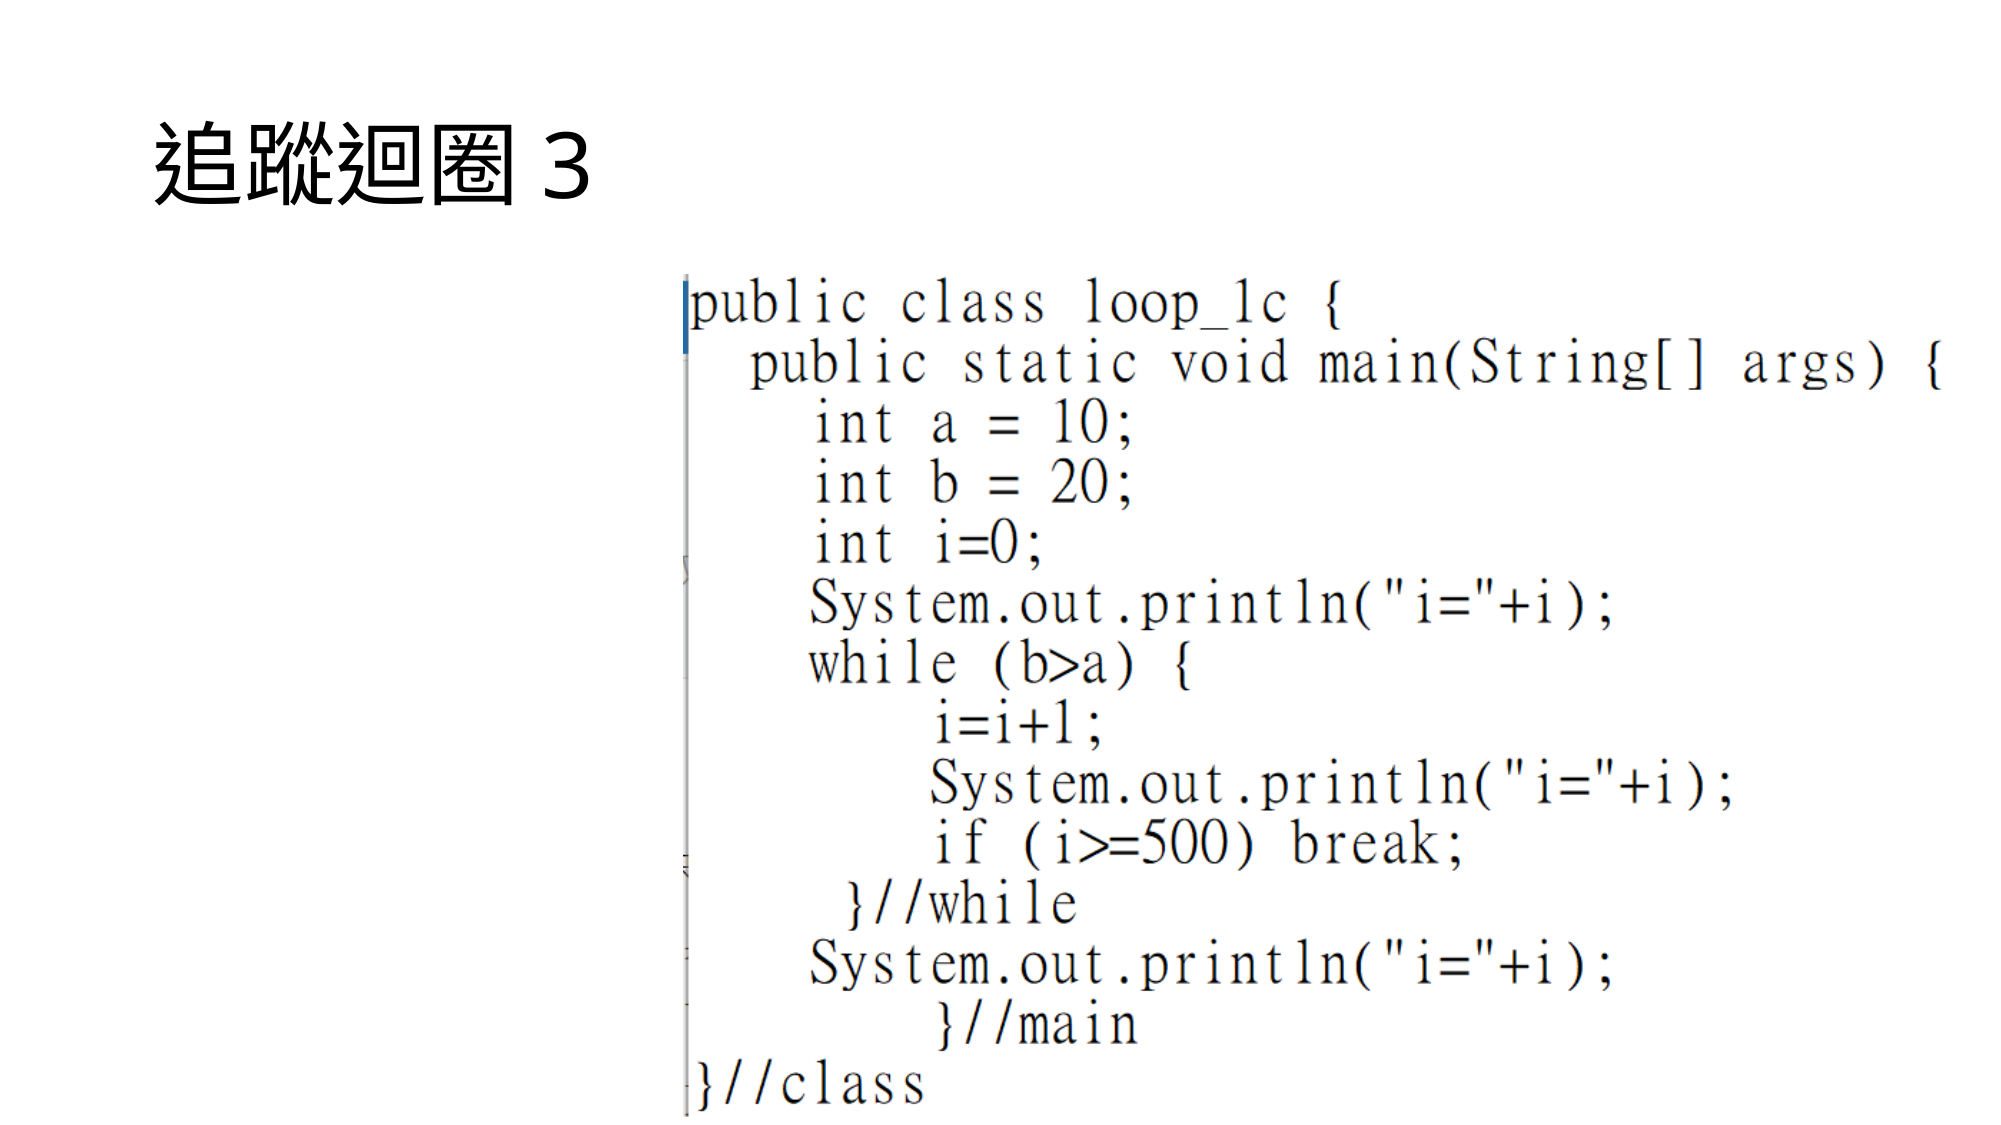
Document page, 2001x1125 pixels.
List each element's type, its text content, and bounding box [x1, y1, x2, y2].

picture [683, 274, 1949, 1117]
title 追蹤迴圈3 [137, 59, 1863, 278]
